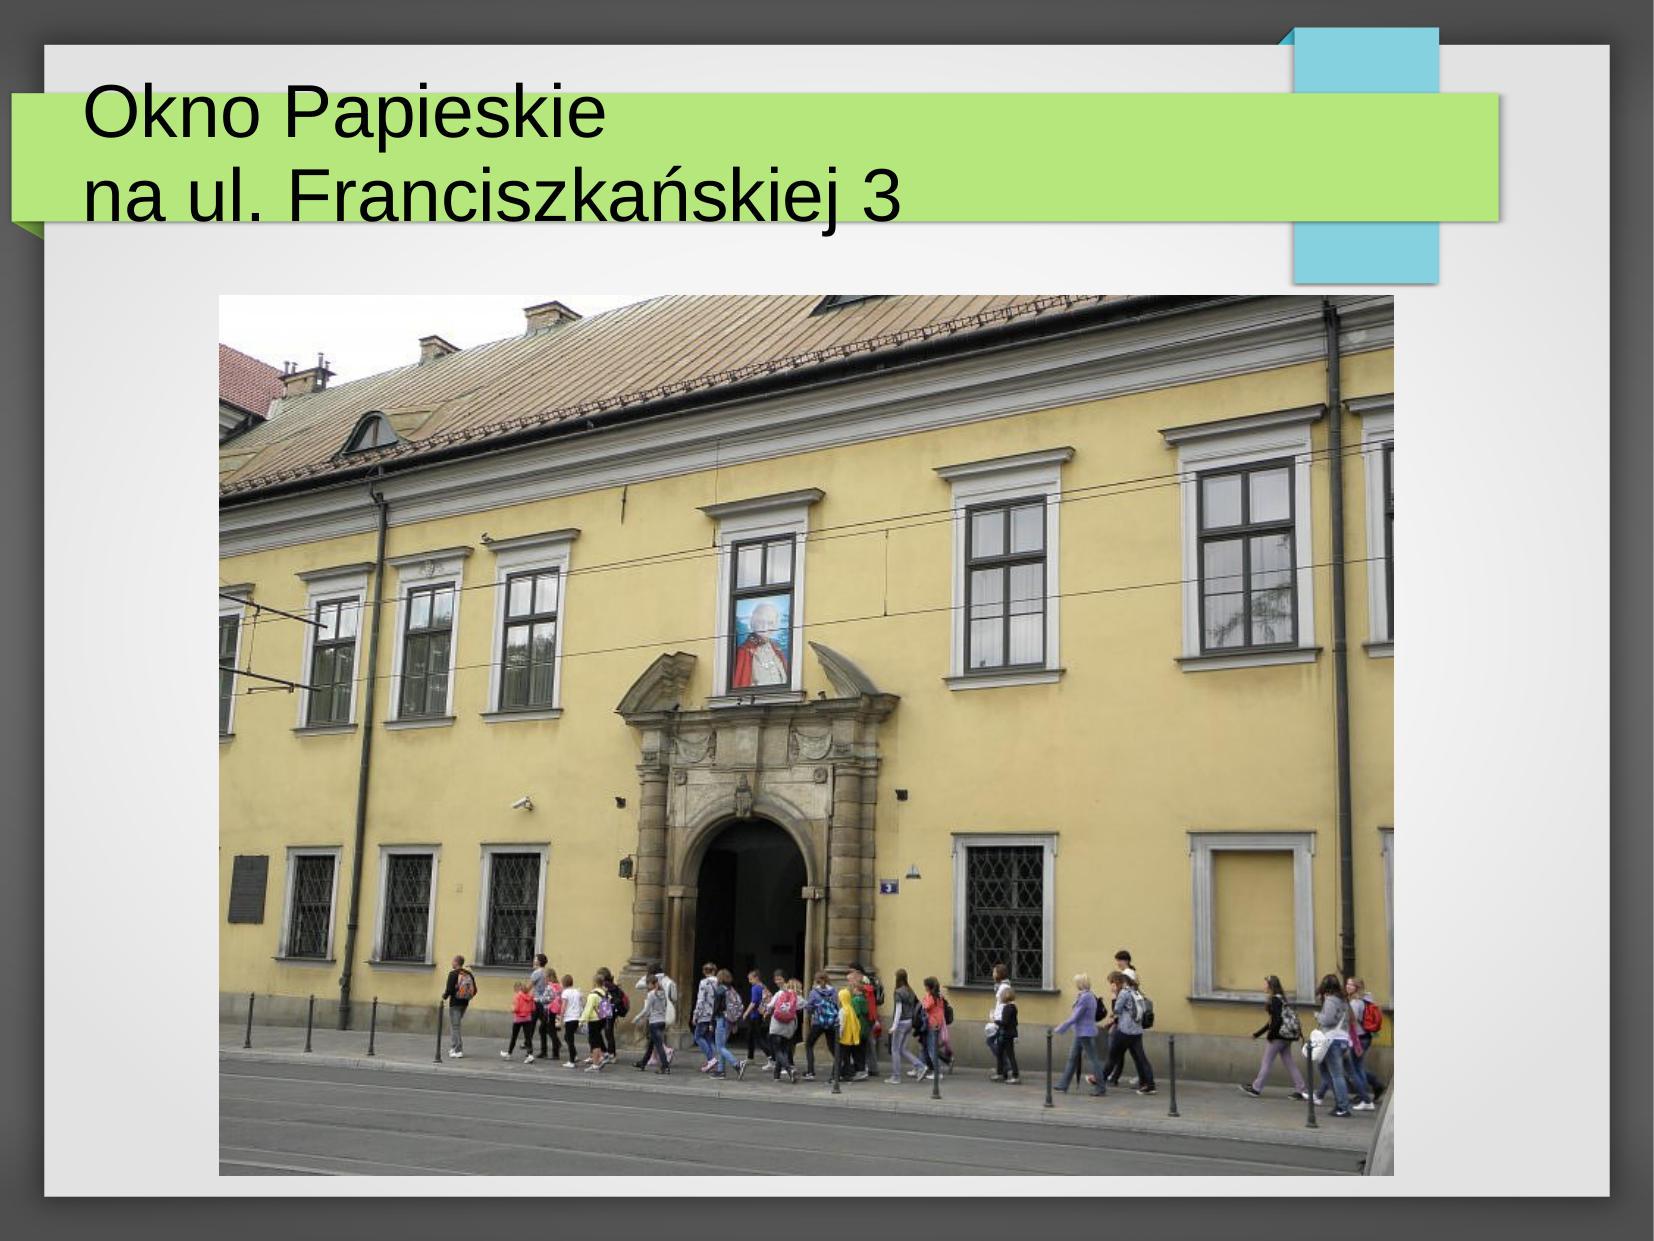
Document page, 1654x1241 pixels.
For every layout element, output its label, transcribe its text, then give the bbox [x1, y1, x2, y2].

title Okno Papieskie na ul. Franciszkańskiej 3 [82, 69, 1264, 238]
picture [0, 0, 1654, 1241]
